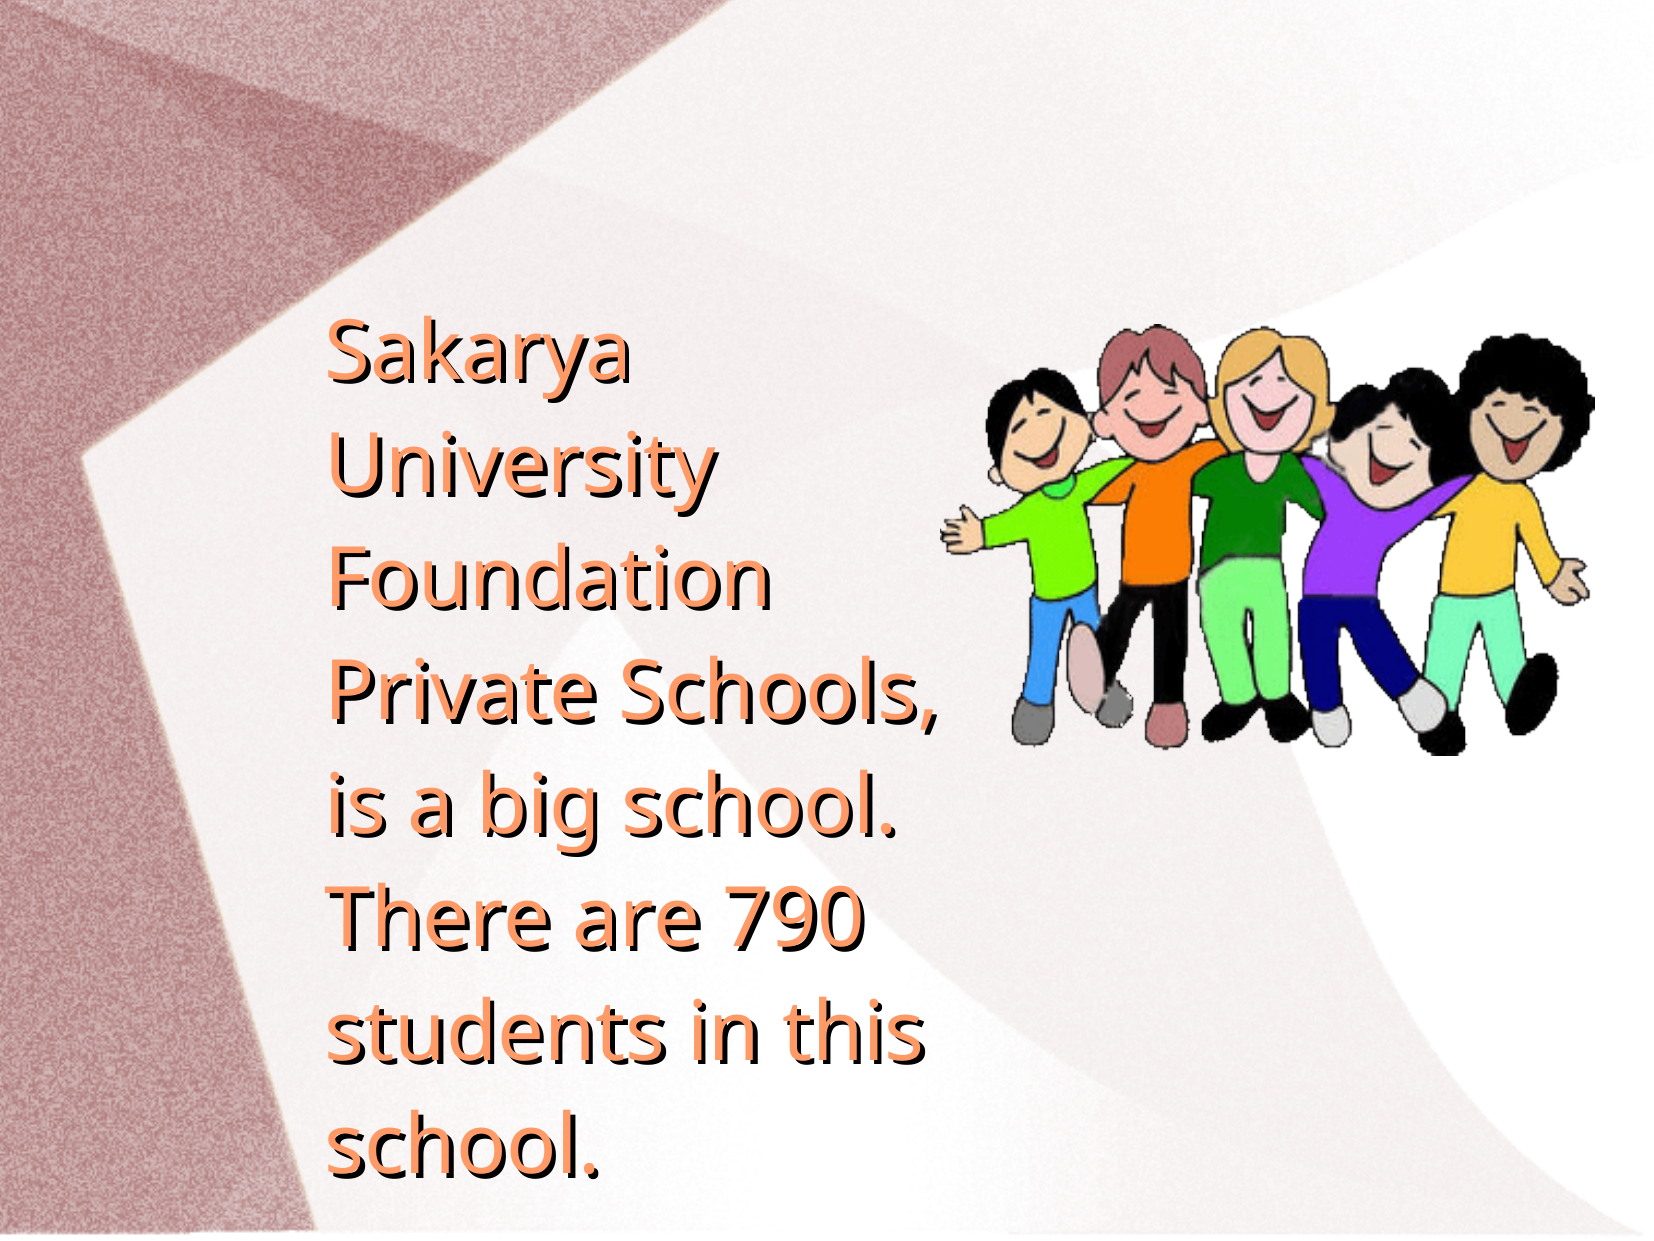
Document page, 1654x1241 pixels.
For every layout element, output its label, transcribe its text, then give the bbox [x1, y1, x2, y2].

picture [0, 0, 1654, 1241]
list Sakarya University Foundation Private Schools, is a big school. There are 790 students in this school. [324, 290, 948, 1045]
